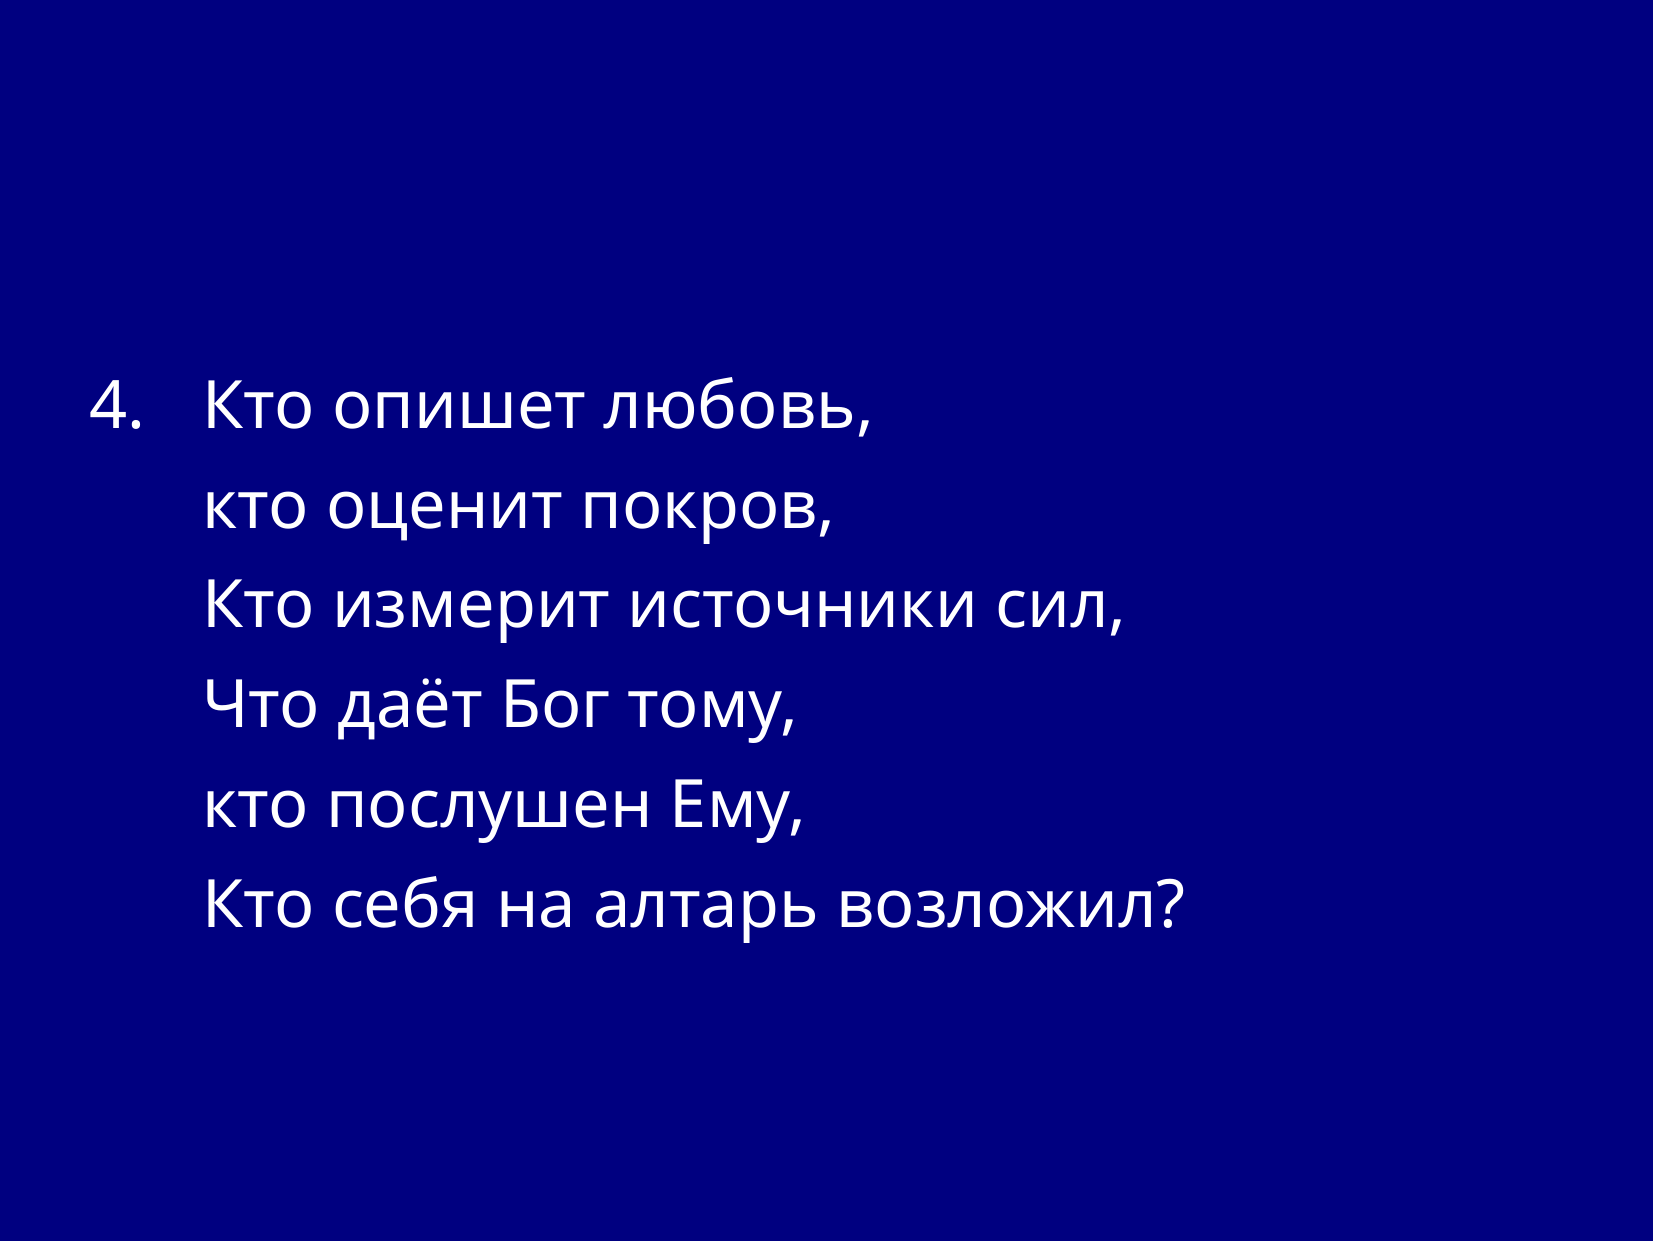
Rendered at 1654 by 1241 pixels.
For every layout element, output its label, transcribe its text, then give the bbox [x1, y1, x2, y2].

text_box 4. Кто опишет любовь, кто оценит покров, Кто измерит источники сил, Что даёт Бог тому, кто послушен Ему, Кто себя на алтарь возложил? [75, 150, 1576, 1163]
